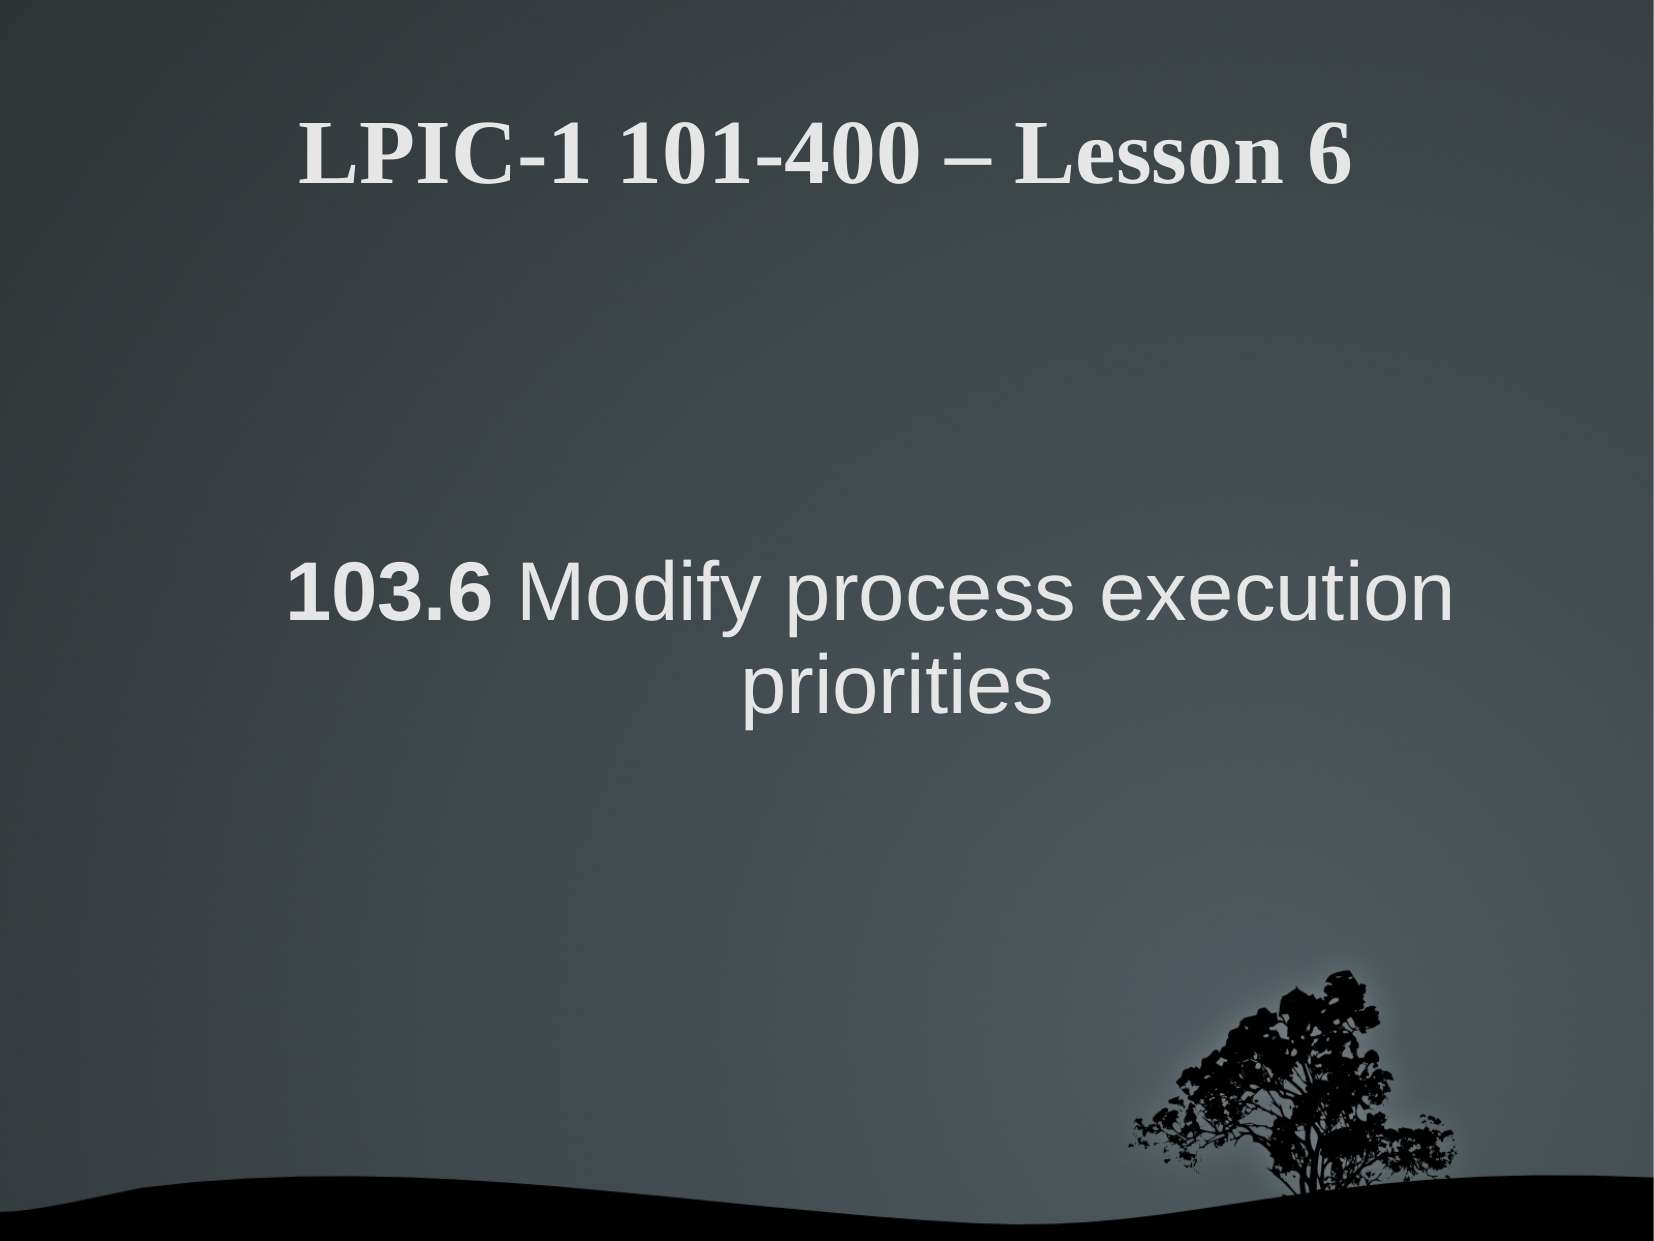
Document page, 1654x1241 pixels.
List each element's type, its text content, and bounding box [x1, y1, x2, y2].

picture [0, 0, 1654, 1241]
title LPIC-1 101-400 – Lesson 6 [82, 49, 1571, 257]
list 103.6 Modify process execution priorities [82, 290, 1571, 1109]
